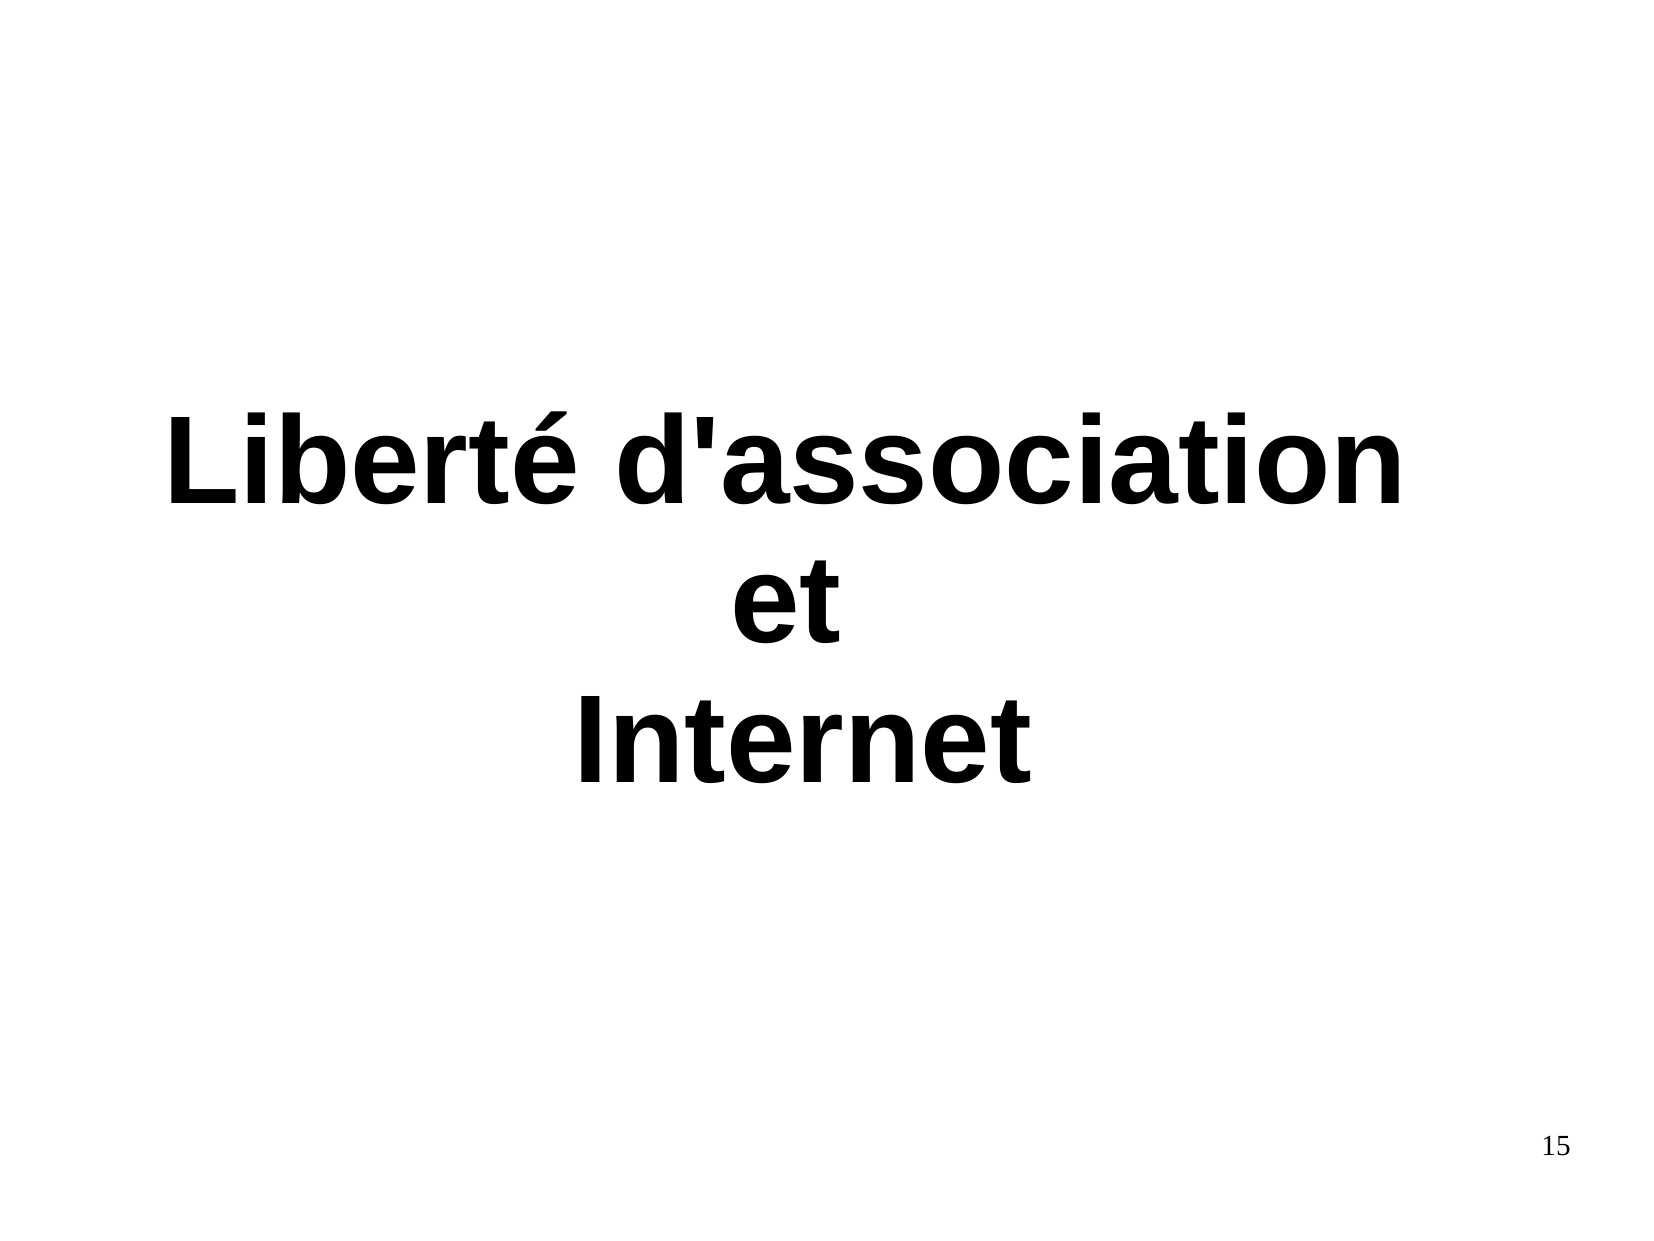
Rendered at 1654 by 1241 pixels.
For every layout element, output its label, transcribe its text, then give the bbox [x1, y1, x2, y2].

title Liberté d'association et Internet [59, 389, 1548, 810]
